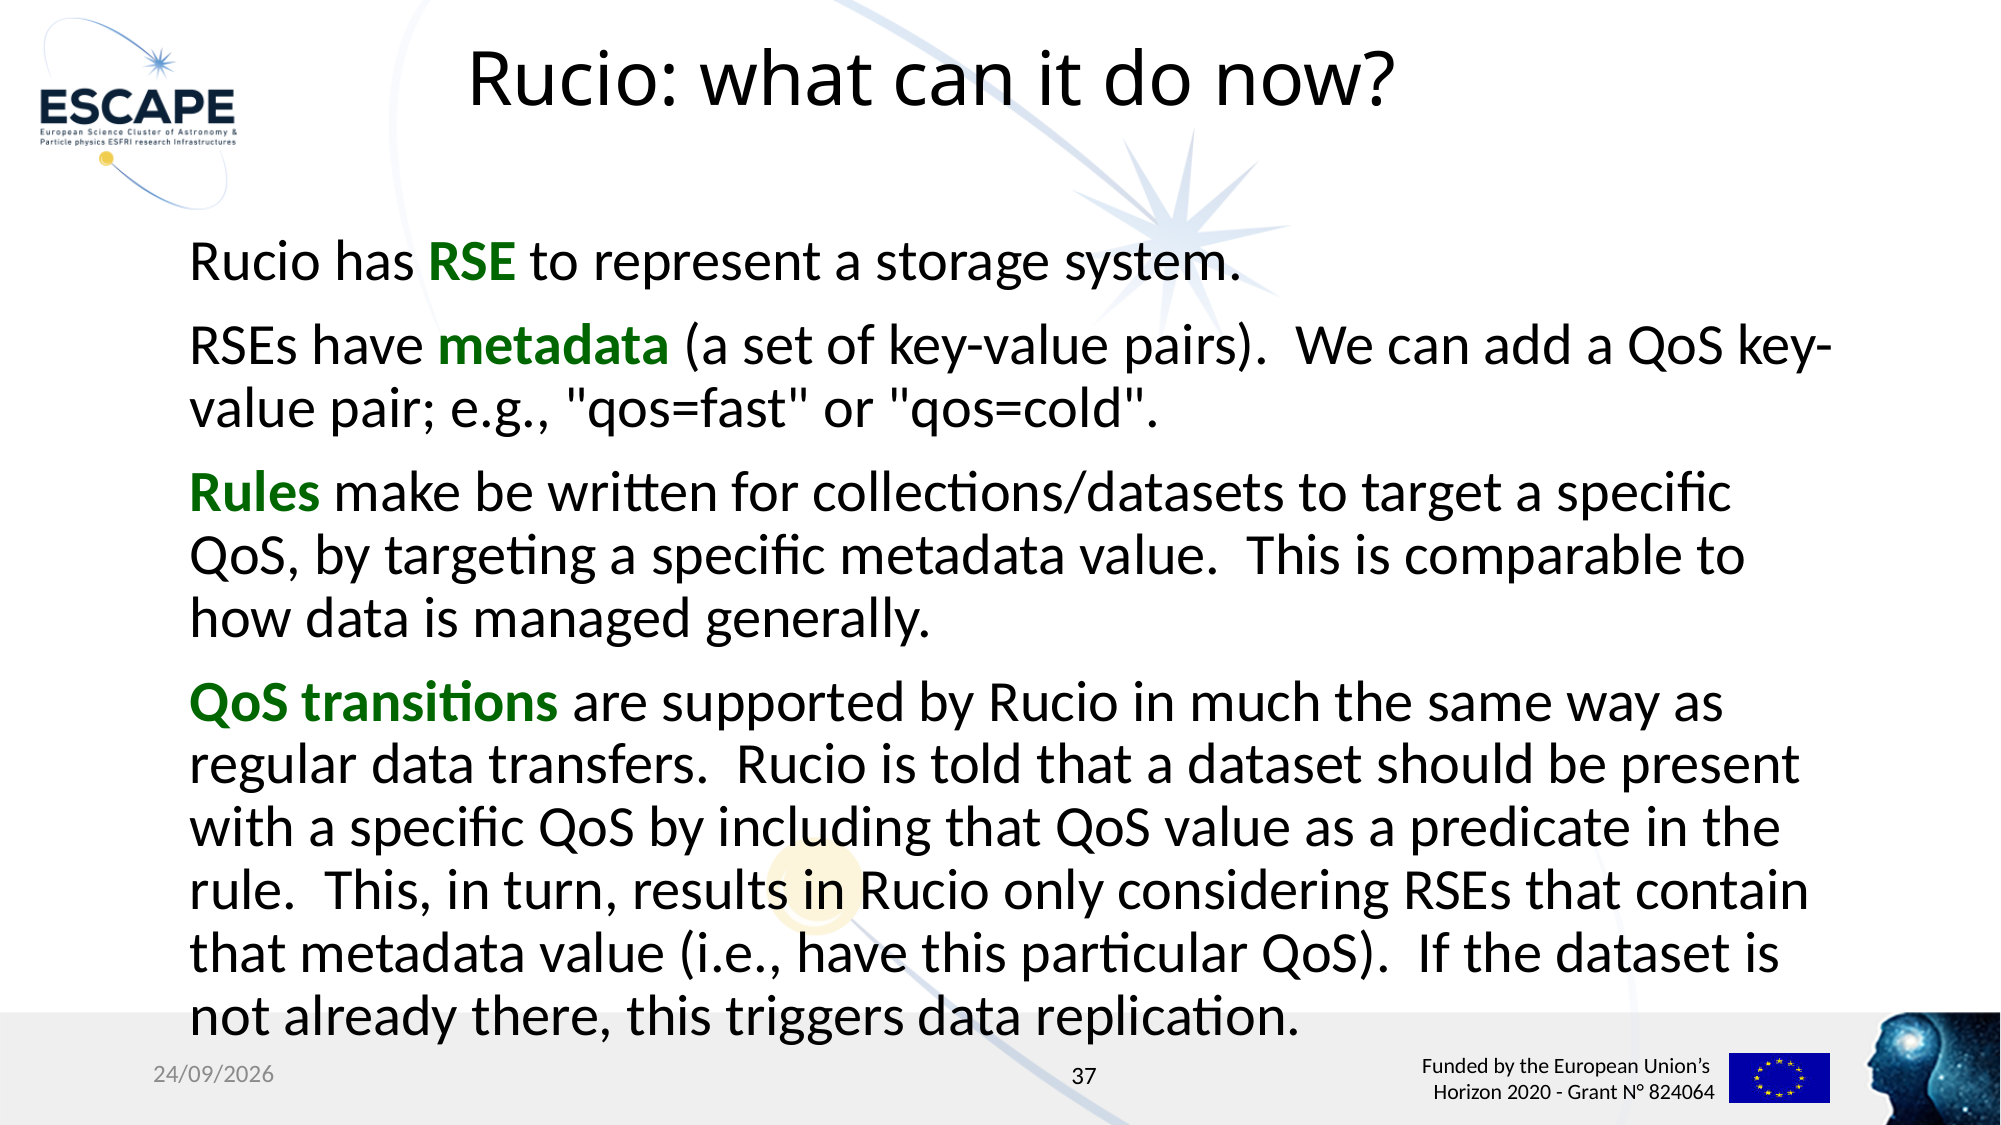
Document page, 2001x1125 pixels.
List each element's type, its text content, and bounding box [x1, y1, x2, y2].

picture [0, 0, 2001, 1125]
slide_number 18/12/2019 [138, 1042, 395, 1103]
footer [428, 1042, 1042, 1103]
list Rucio has RSE to represent a storage system. RSEs have metadata (a set of key-value pairs). We can add a QoS key-value pair; e.g., "qos=fast" or "qos=cold". Rules make be written for collections/datasets to target a specific QoS, by targeting a specific metadata value. This is comparable to how data is managed generally. QoS transitions are supported by Rucio in much the same way as regular data transfers. Rucio is told that a dataset should be present with a specific QoS by including that QoS value as a predicate in the rule. This, in turn, results in Rucio only considering RSEs that contain that metadata value (i.e., have this particular QoS). If the dataset is not already there, this triggers data replication. [137, 222, 1863, 1014]
title Rucio: what can it do now? [450, 11, 1647, 150]
slide_number <number> [1056, 1051, 1147, 1097]
